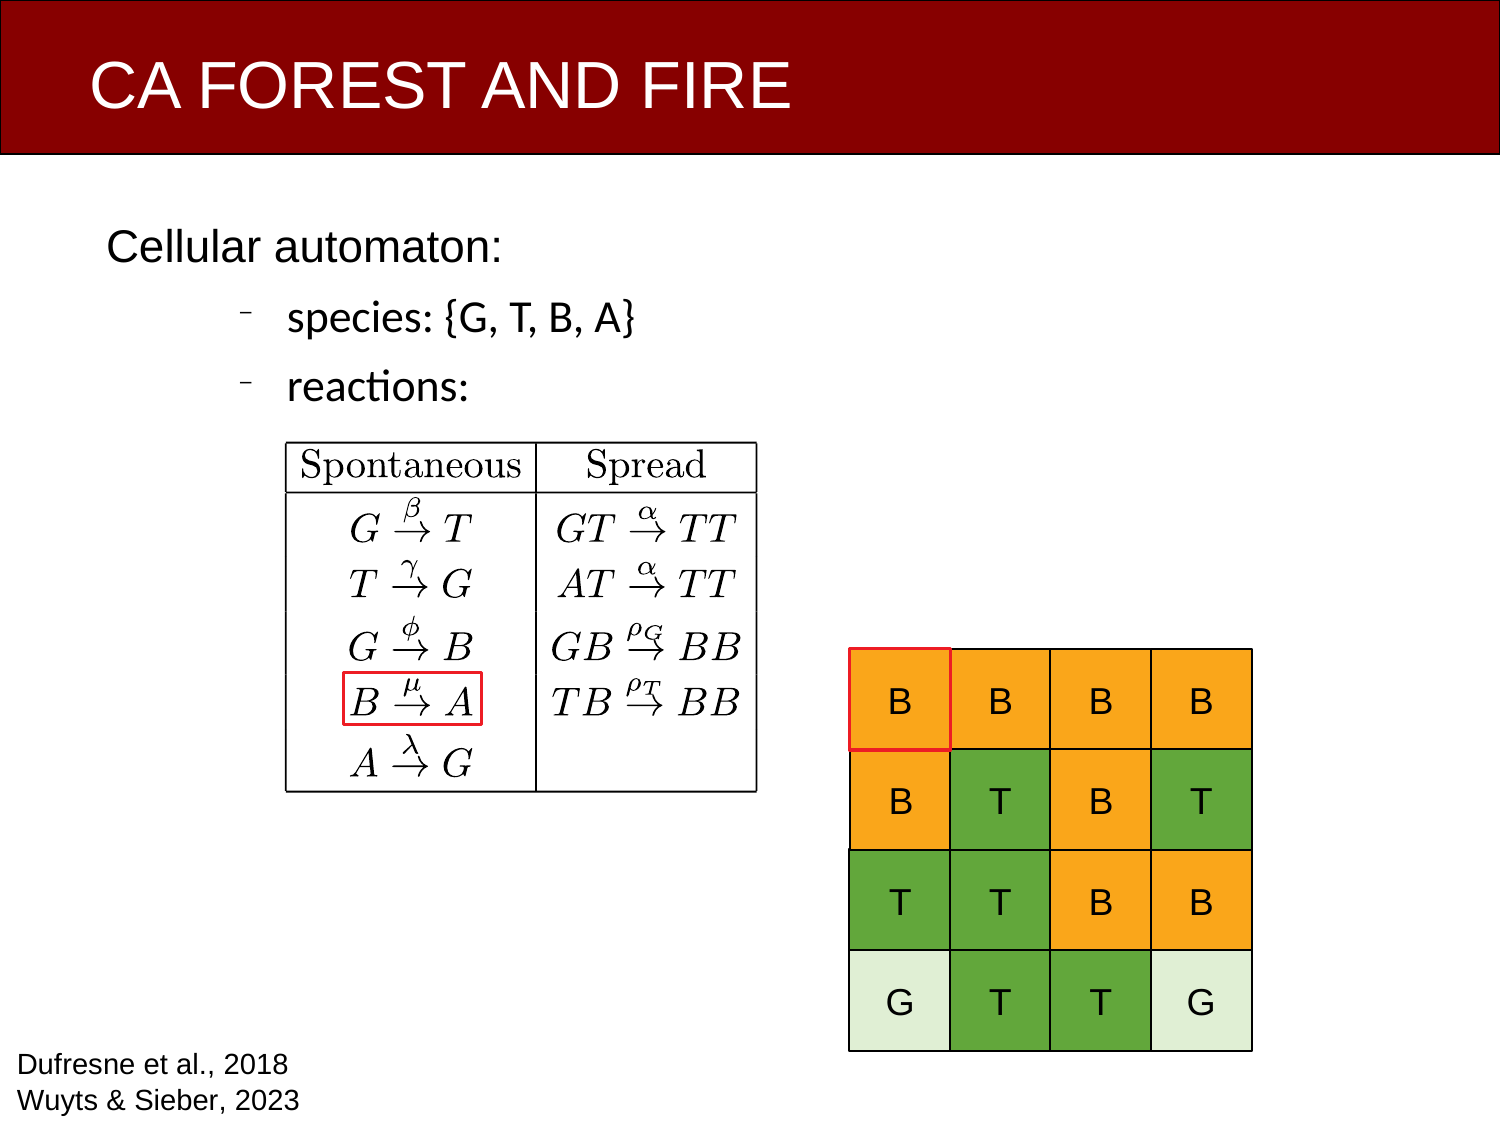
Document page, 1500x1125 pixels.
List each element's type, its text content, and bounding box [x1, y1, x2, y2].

text_box T [949, 952, 1050, 1052]
text_box G [1150, 952, 1252, 1052]
text_box T [1050, 952, 1150, 1052]
title CA FOREST AND FIRE [74, 3, 1425, 160]
text_box Dufresne et al., 2018 Wuyts & Sieber, 2023 [2, 1038, 442, 1125]
list Cellular automaton: species: {G, T, B, A} reactions: [75, 209, 1425, 952]
text_box [0, 0, 1500, 154]
text_box G [849, 952, 949, 1052]
